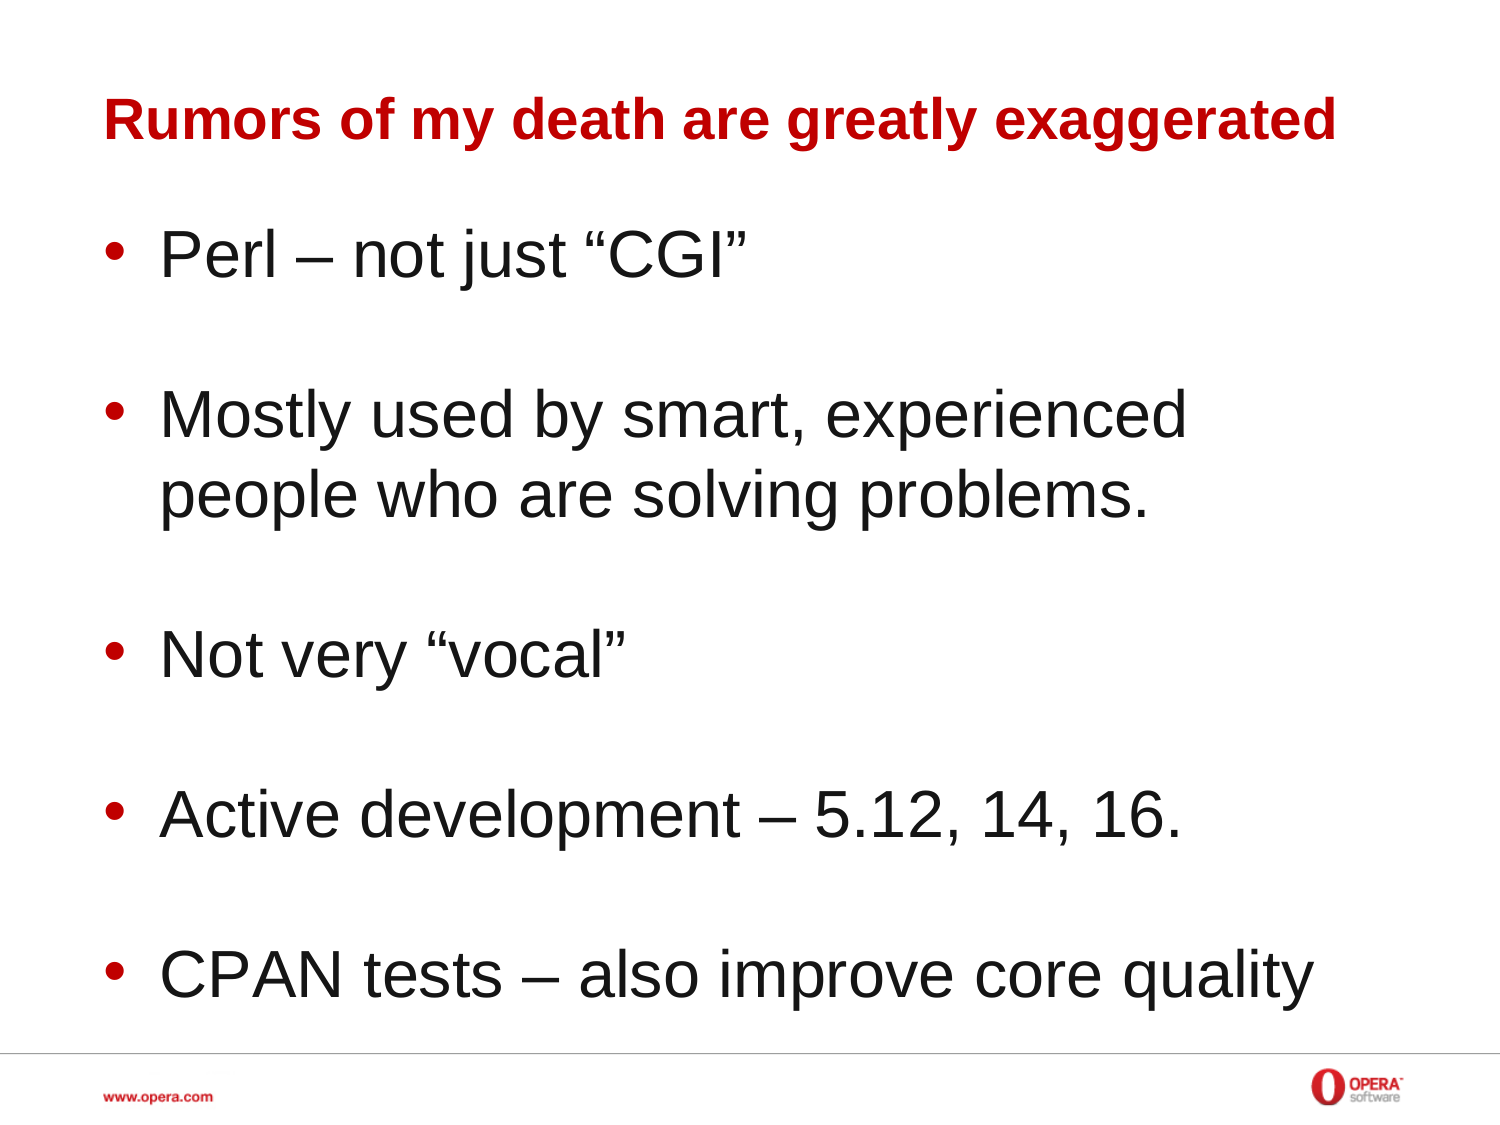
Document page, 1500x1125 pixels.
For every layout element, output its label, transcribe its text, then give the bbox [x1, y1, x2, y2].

title Rumors of my death are greatly exaggerated [88, 70, 1412, 162]
picture [0, 1053, 1500, 1123]
list Perl – not just “CGI” Mostly used by smart, experienced people who are solving problems. Not very “vocal” Active development – 5.12, 14, 16. CPAN tests – also improve core quality [88, 203, 1412, 1019]
